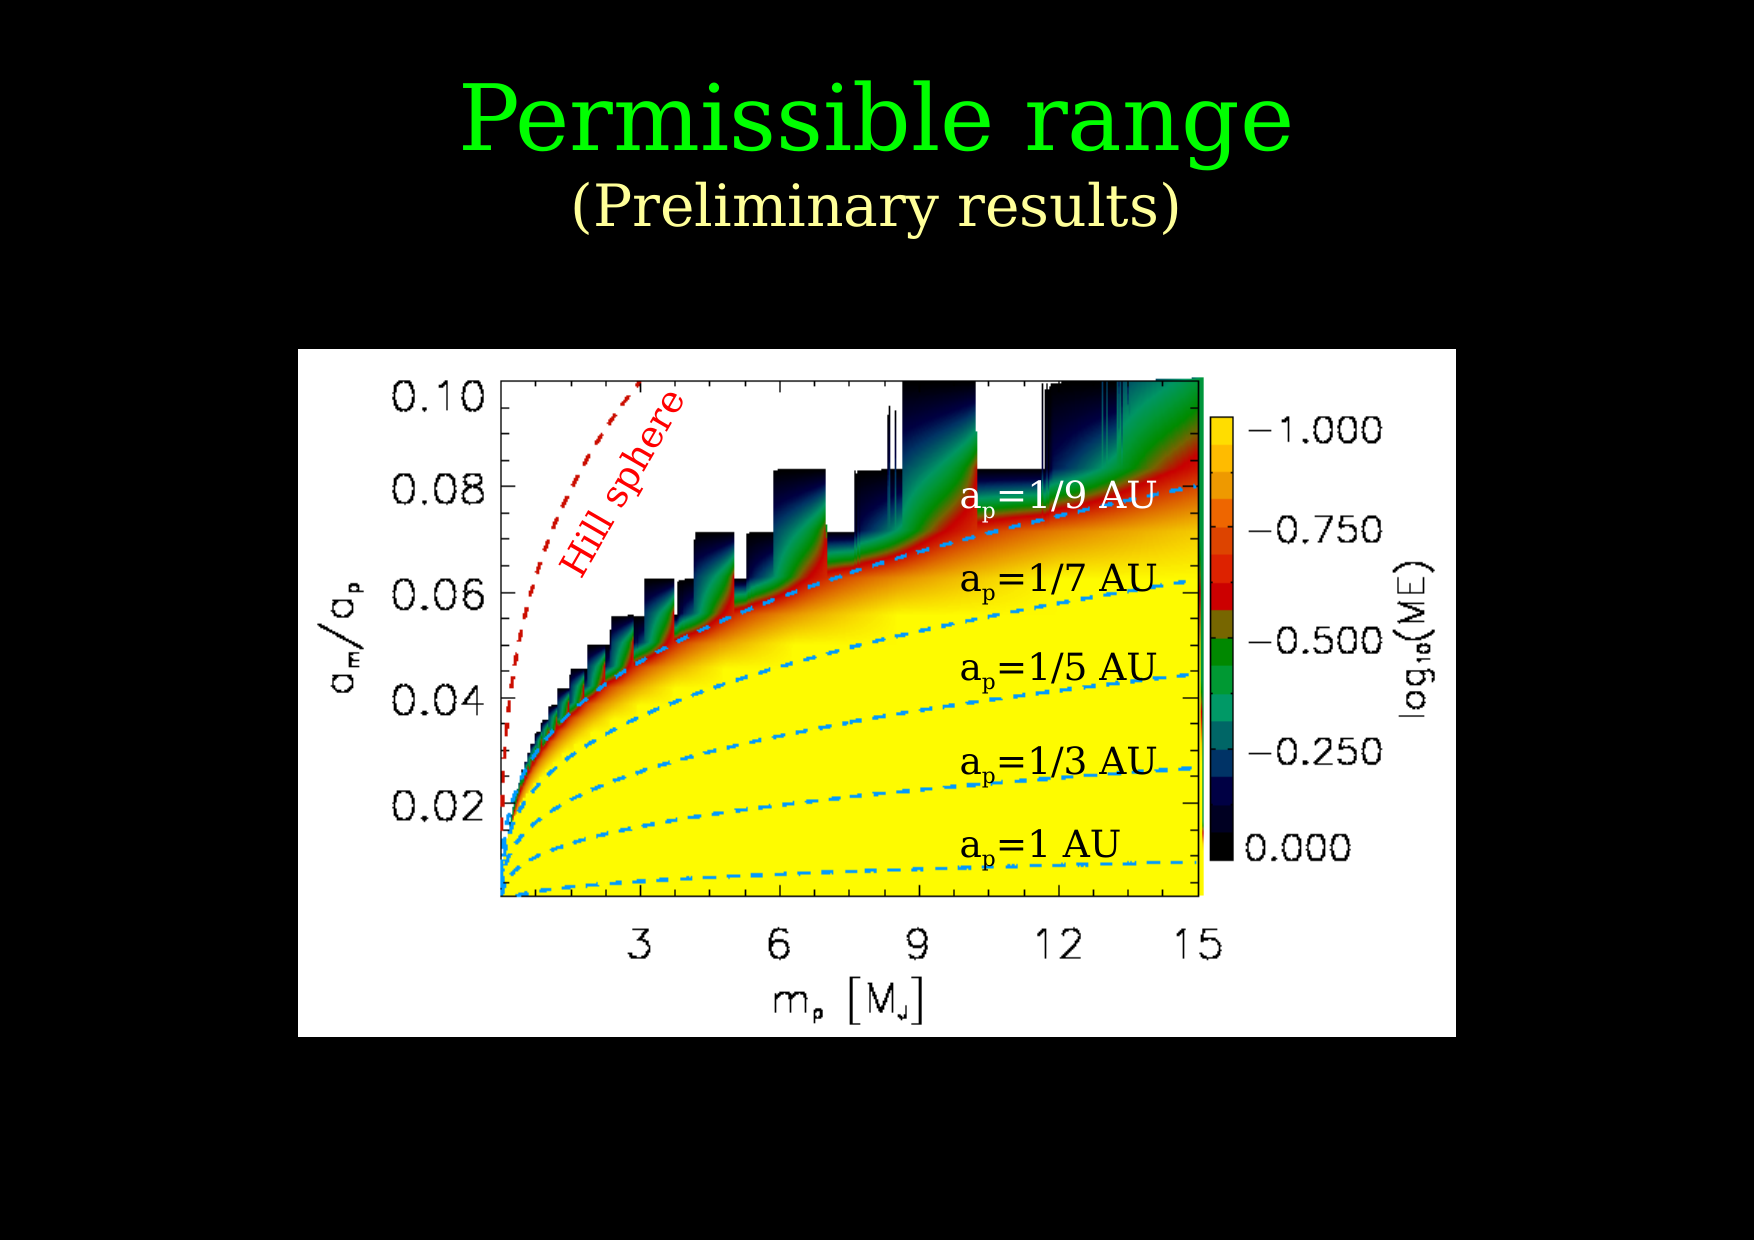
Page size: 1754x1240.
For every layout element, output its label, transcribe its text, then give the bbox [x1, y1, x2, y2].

text_box ap=1/5 AU [944, 637, 1182, 702]
text_box ap=1/9 AU [944, 466, 1182, 531]
picture [298, 349, 1456, 1037]
text_box ap=1/7 AU [944, 549, 1182, 614]
text_box ap=1 AU [944, 814, 1182, 879]
text_box Hill sphere [537, 342, 721, 602]
title Permissible range (Preliminary results) [87, 56, 1667, 249]
text_box ap=1/3 AU [944, 732, 1182, 797]
